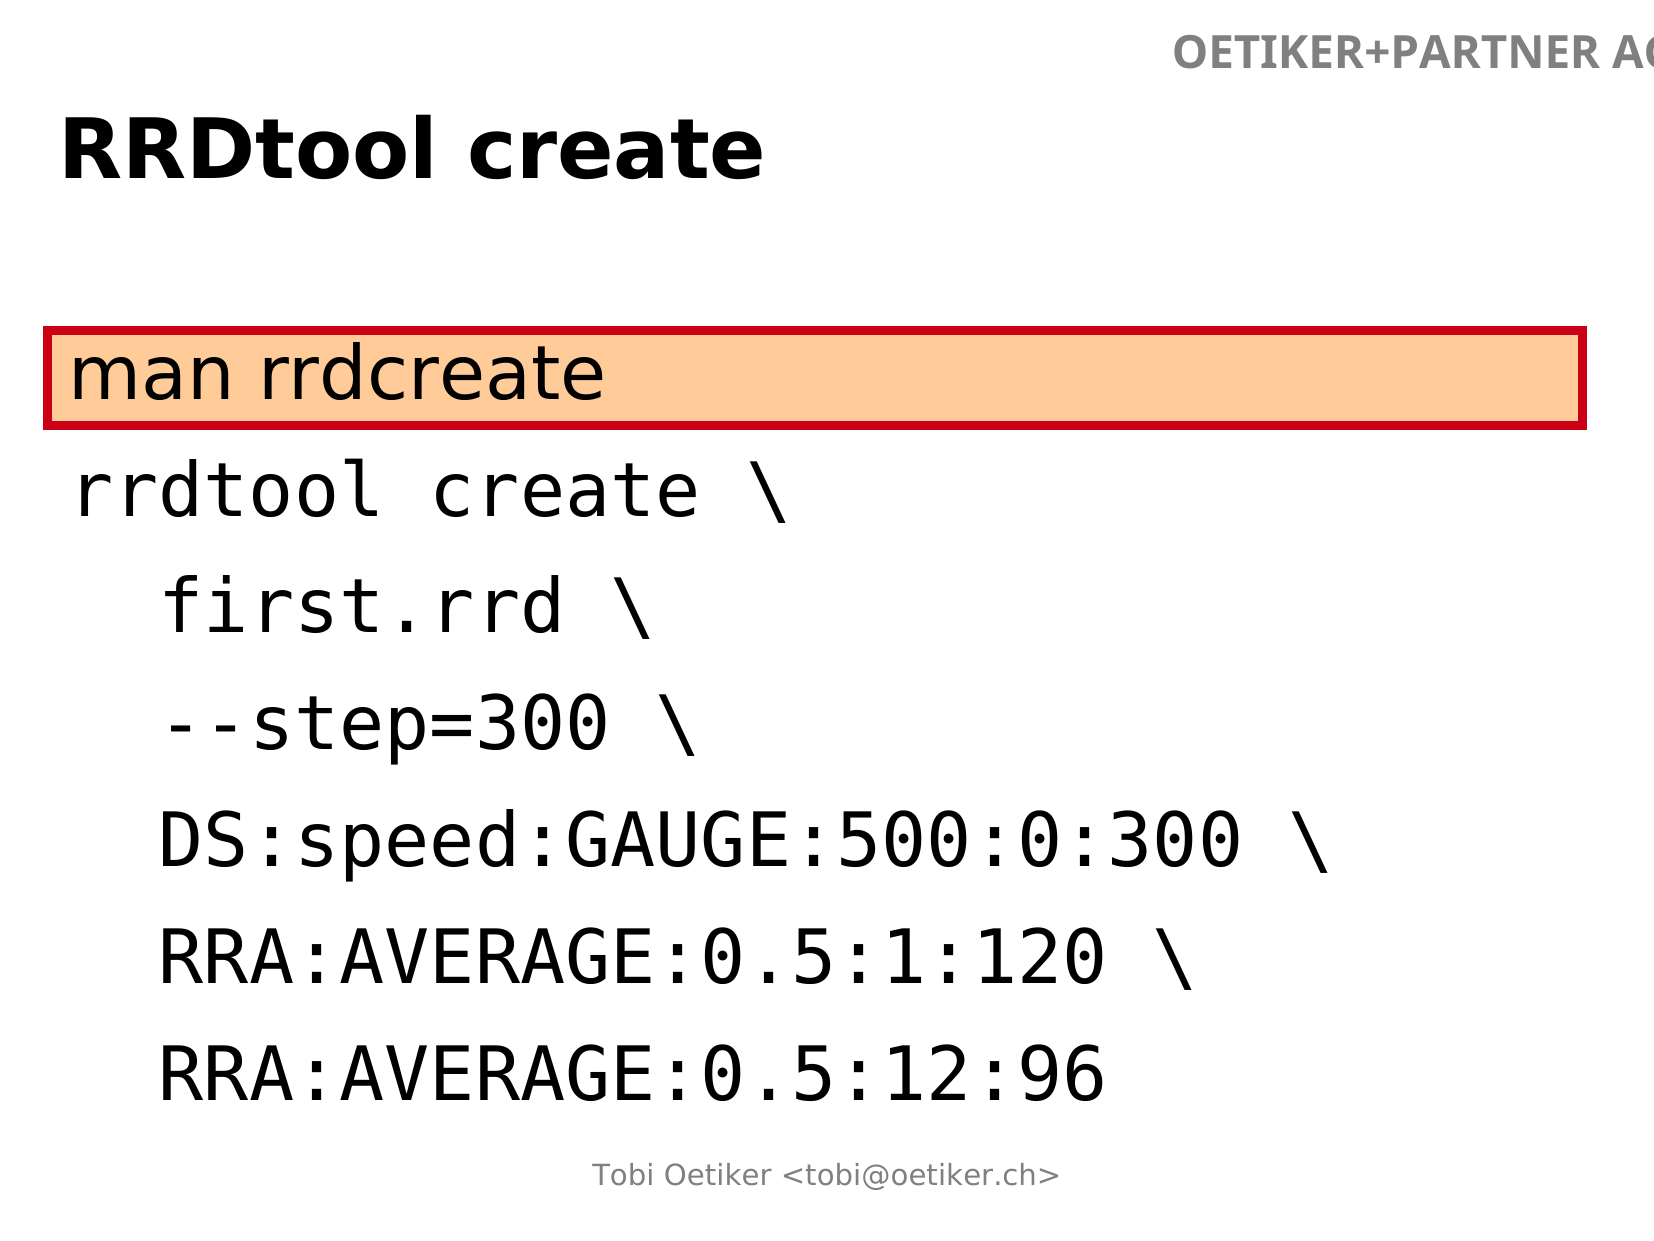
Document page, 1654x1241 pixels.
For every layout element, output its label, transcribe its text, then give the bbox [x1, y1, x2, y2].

list man rrdcreate rrdtool create \ first.rrd \ --step=300 \ DS:speed:GAUGE:500:0:300 \ RRA:AVERAGE:0.5:1:120 \ RRA:AVERAGE:0.5:12:96 [50, 329, 1571, 1119]
text_box [1571, 330, 1583, 426]
title RRDtool create [59, 75, 1607, 225]
